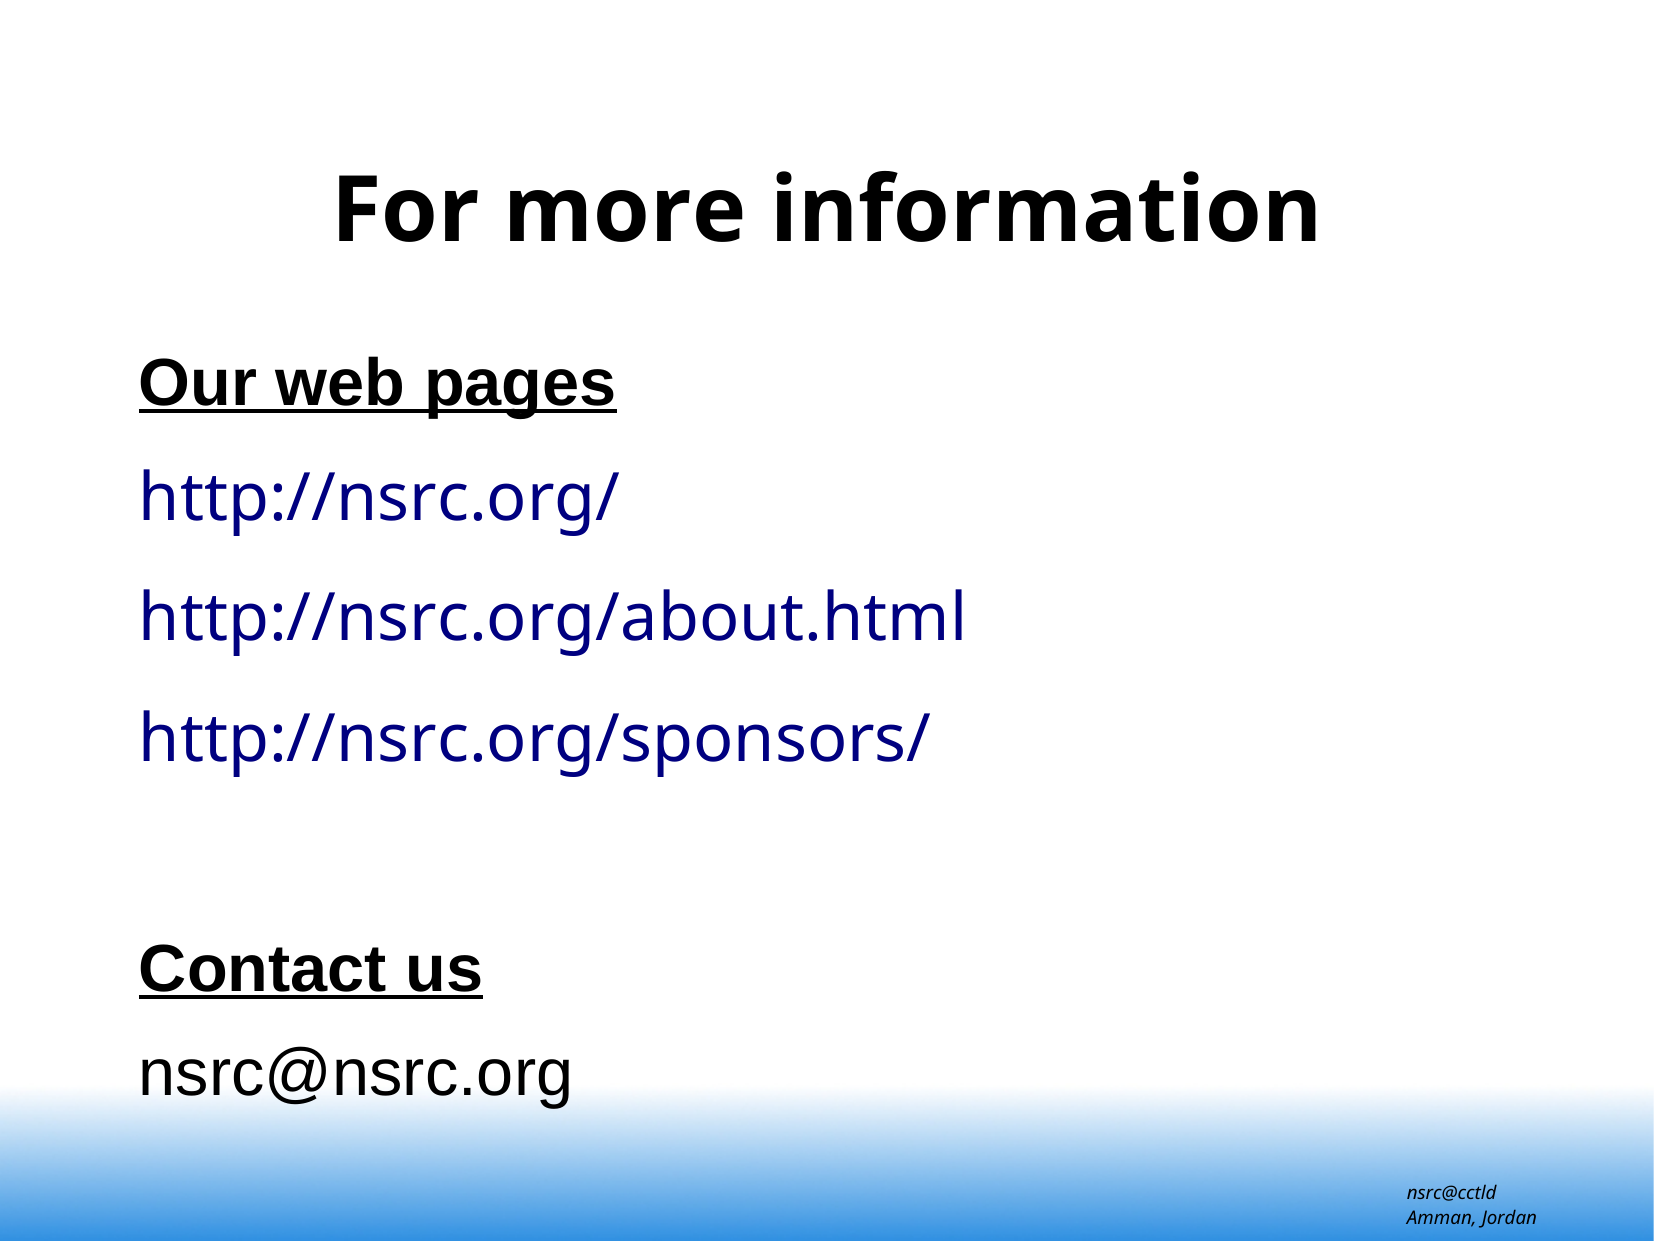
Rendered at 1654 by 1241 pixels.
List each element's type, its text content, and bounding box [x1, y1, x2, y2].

list Our web pages http://nsrc.org/ http://nsrc.org/about.html http://nsrc.org/sponsors/ Contact us nsrc@nsrc.org [121, 344, 1534, 1127]
title For more information [121, 102, 1534, 310]
picture [0, 1083, 1654, 1241]
